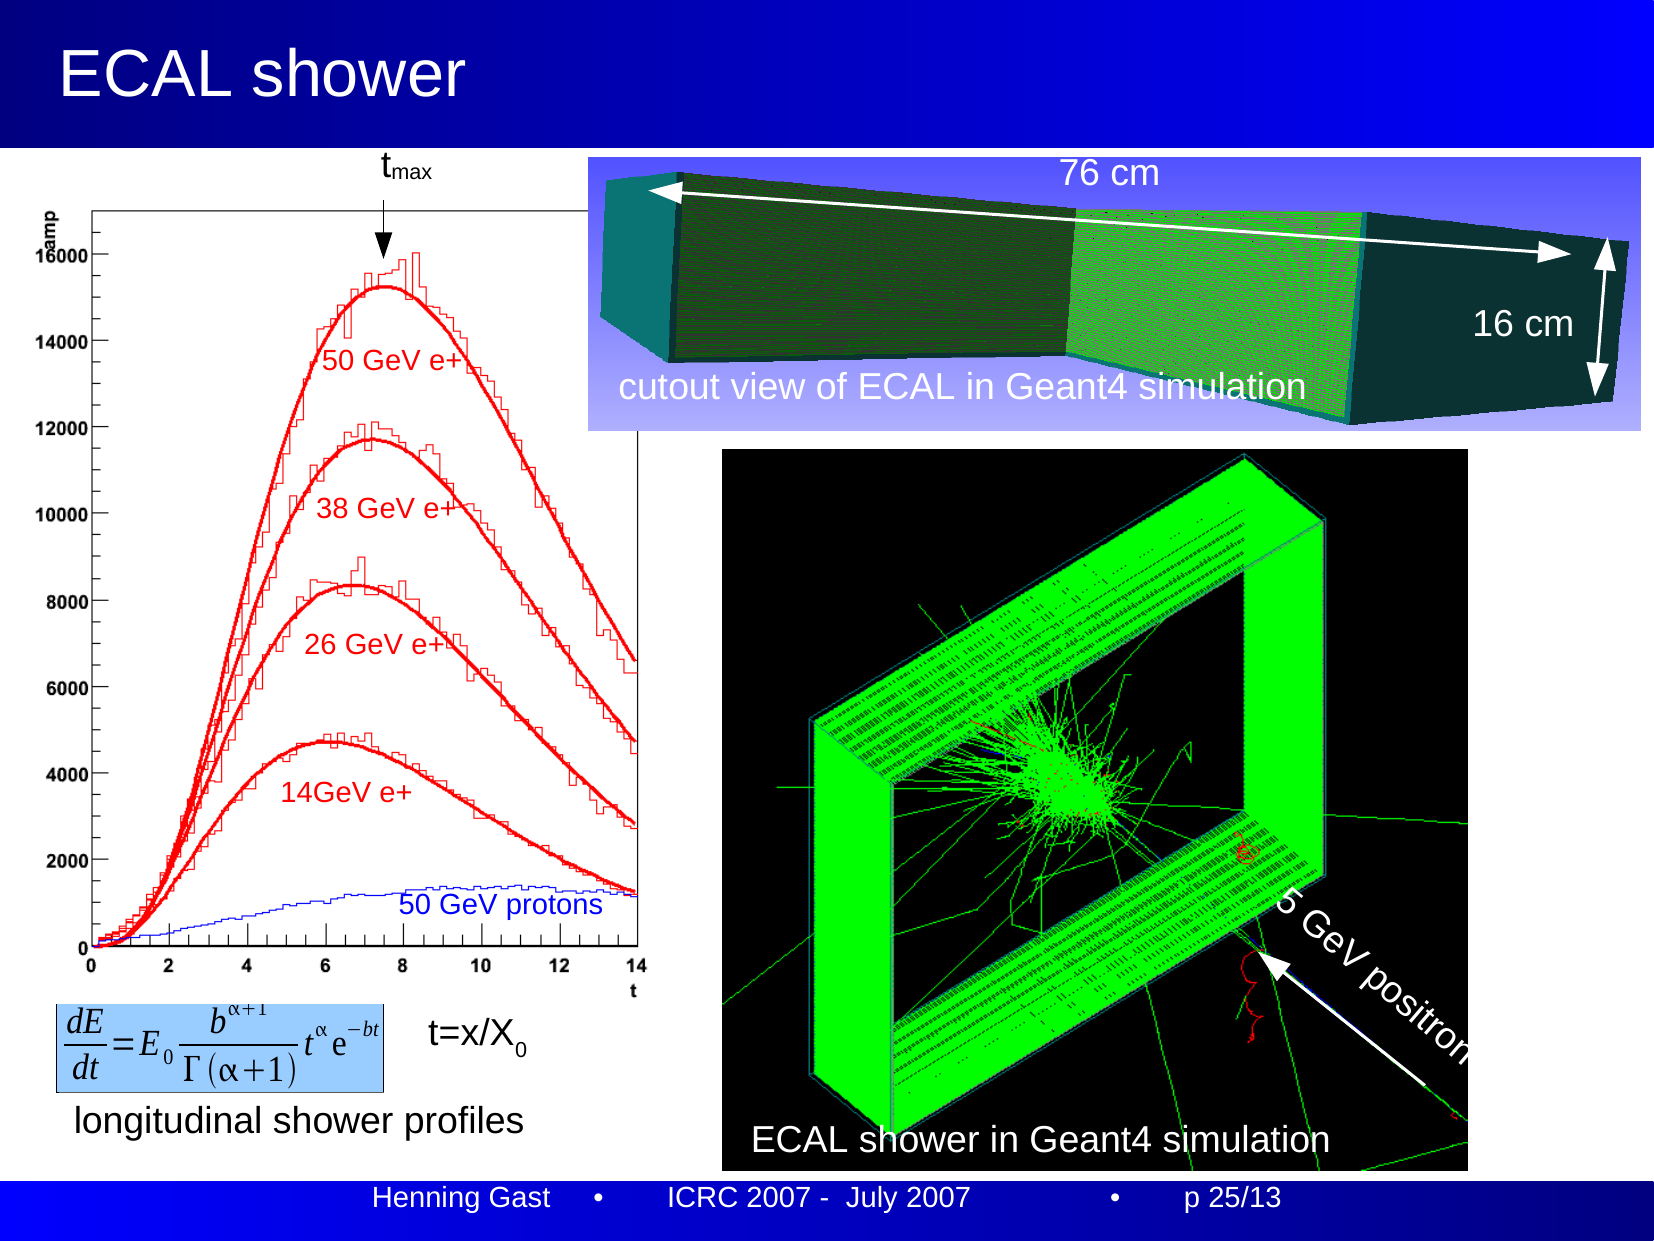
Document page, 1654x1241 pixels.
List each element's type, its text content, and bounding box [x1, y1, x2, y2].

text_box ECAL shower in Geant4 simulation [736, 1111, 1534, 1173]
text_box t=x/X0 [413, 1004, 562, 1074]
text_box 38 GeV e+ [301, 484, 508, 536]
text_box 50 GeV protons [383, 880, 650, 932]
text_box longitudinal shower profiles [59, 1092, 621, 1154]
chart [56, 1004, 384, 1093]
text_box 76 cm [1043, 143, 1201, 206]
text_box 14GeV e+ [265, 768, 473, 820]
text_box 5 GeV positron [1249, 863, 1514, 1102]
picture [722, 449, 1468, 1171]
title ECAL shower [0, 0, 1654, 148]
text_box 16 cm [1457, 294, 1613, 357]
picture [29, 157, 1641, 1004]
text_box tmax [366, 135, 485, 209]
text_box 50 GeV e+ [307, 336, 514, 388]
text_box cutout view of ECAL in Geant4 simulation [603, 358, 1331, 420]
text_box 26 GeV e+ [289, 620, 497, 673]
